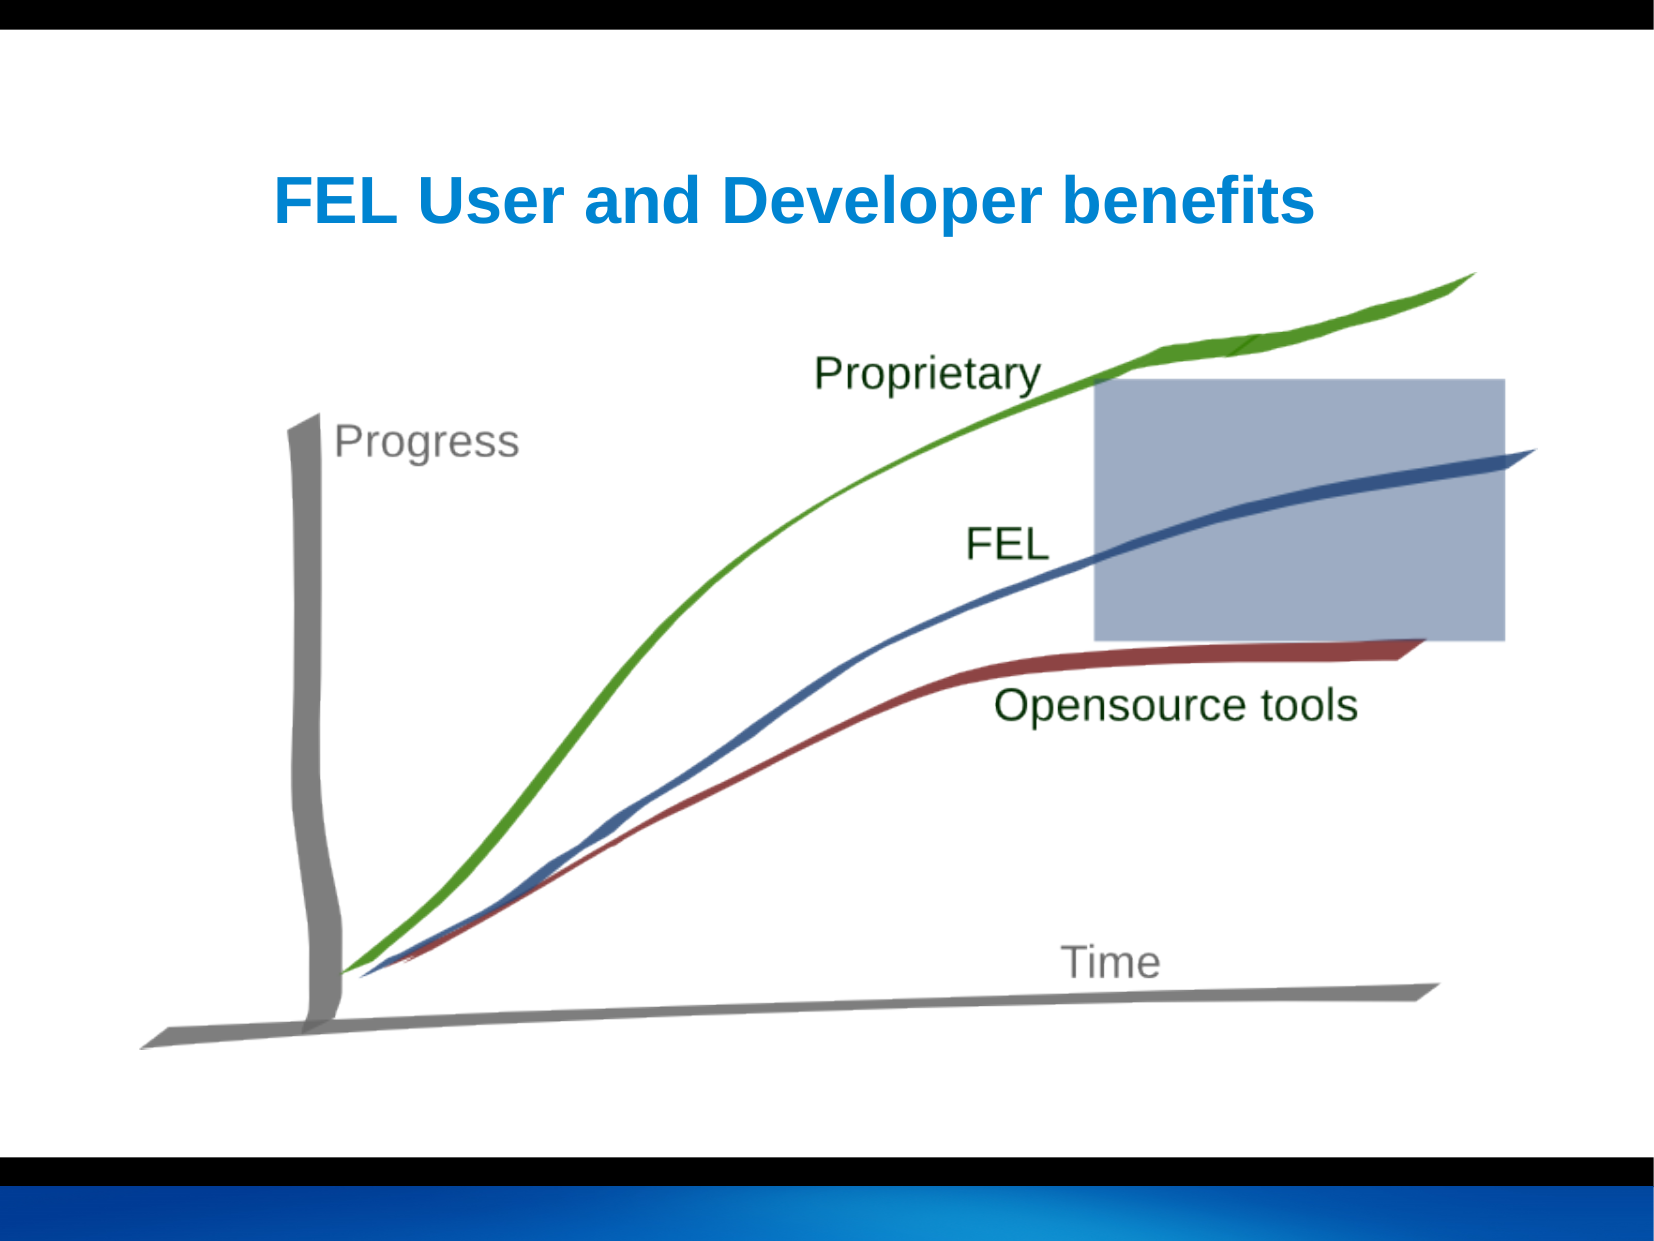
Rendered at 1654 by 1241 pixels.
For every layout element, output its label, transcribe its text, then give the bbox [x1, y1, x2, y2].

picture [139, 272, 1538, 1051]
text_box FEL User and Developer benefits [258, 156, 1336, 246]
picture [0, 1186, 1654, 1241]
